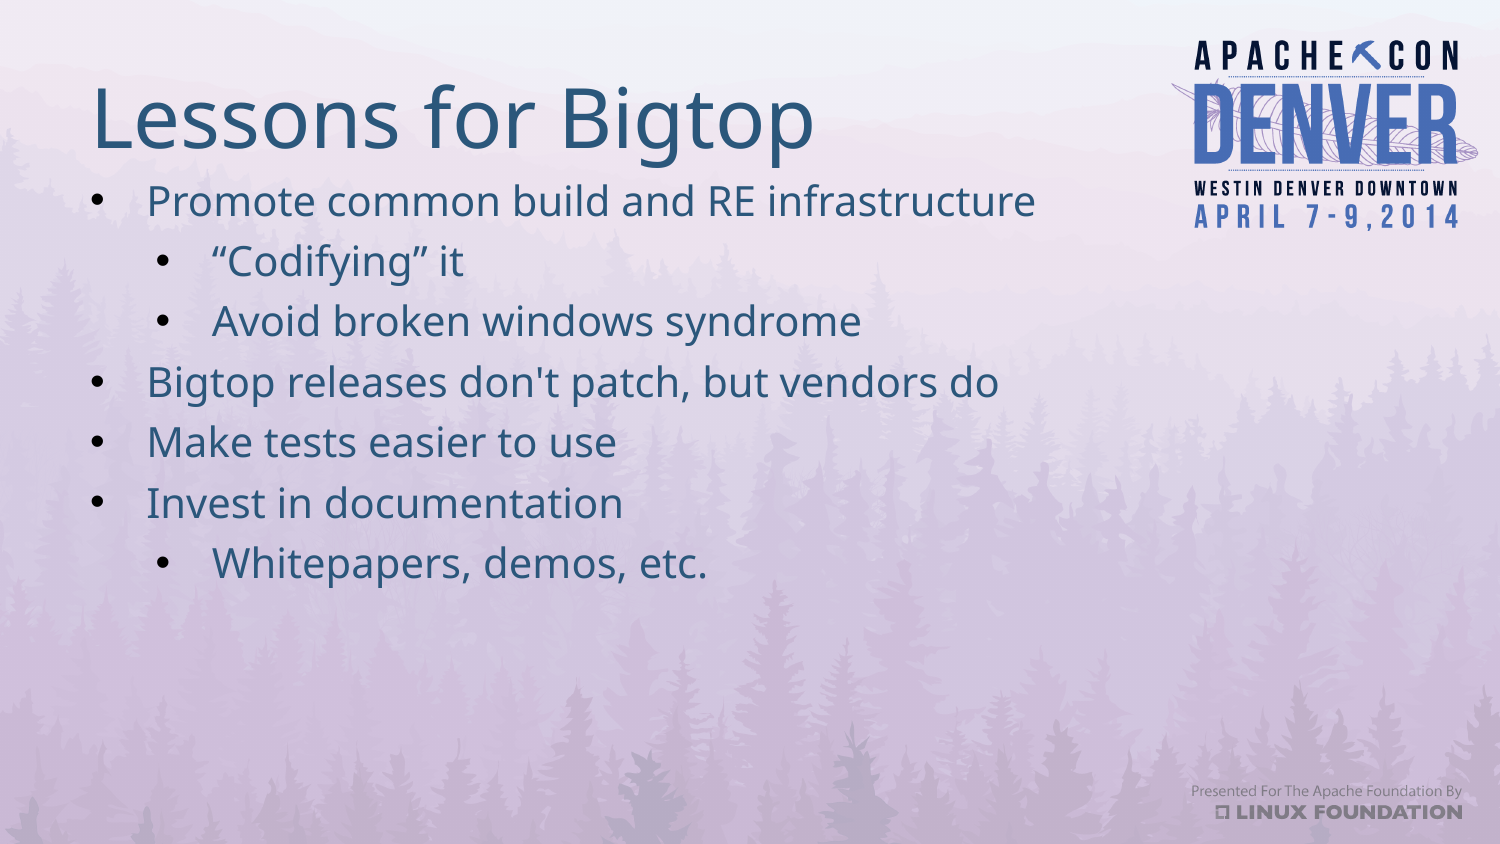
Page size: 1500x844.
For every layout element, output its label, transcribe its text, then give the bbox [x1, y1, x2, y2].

text_box Promote common build and RE infrastructure “Codifying” it Avoid broken windows syndrome Bigtop releases don't patch, but vendors do Make tests easier to use Invest in documentation Whitepapers, demos, etc. [75, 166, 1116, 239]
picture [0, 0, 1500, 844]
text_box Lessons for Bigtop [75, 57, 1116, 158]
